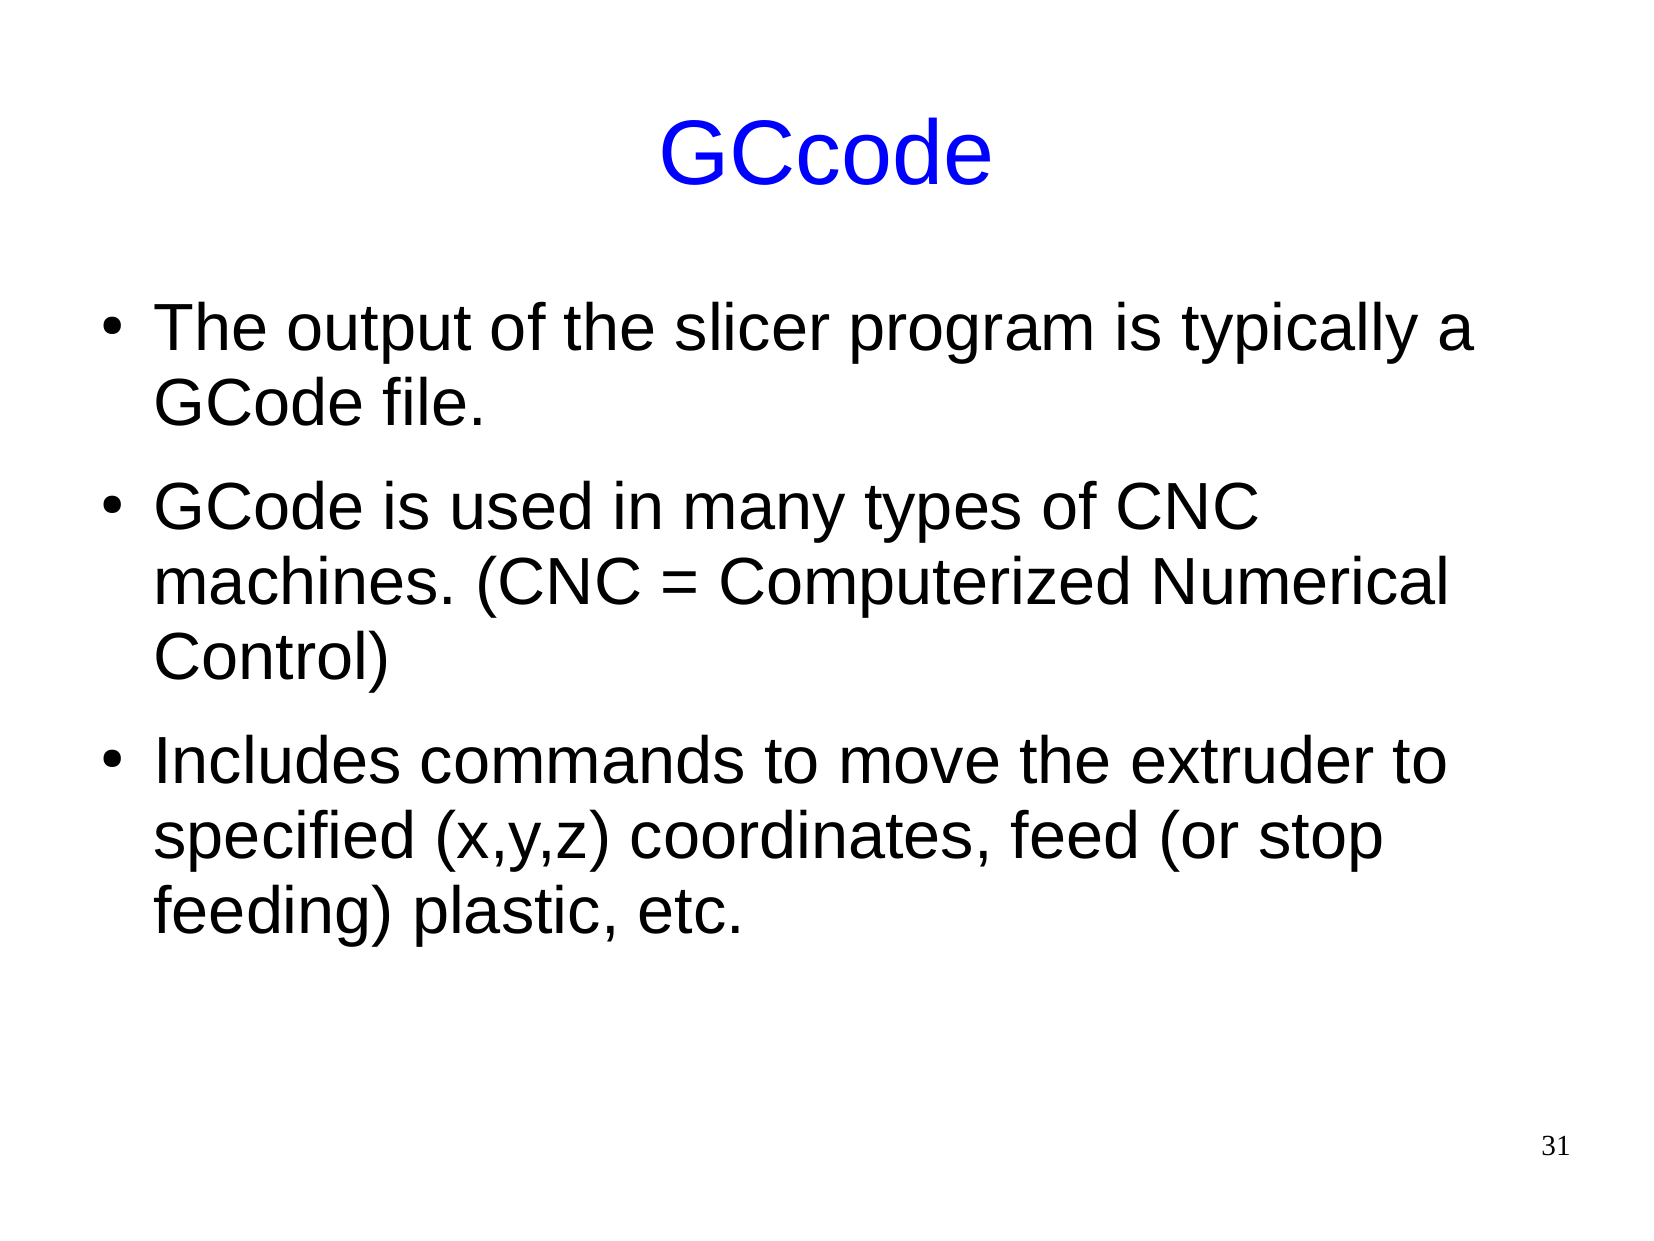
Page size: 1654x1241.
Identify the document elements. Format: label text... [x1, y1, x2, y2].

list The output of the slicer program is typically a GCode file. GCode is used in many types of CNC machines. (CNC = Computerized Numerical Control) Includes commands to move the extruder to specified (x,y,z) coordinates, feed (or stop feeding) plastic, etc. [82, 290, 1538, 1010]
title GCcode [82, 49, 1571, 257]
